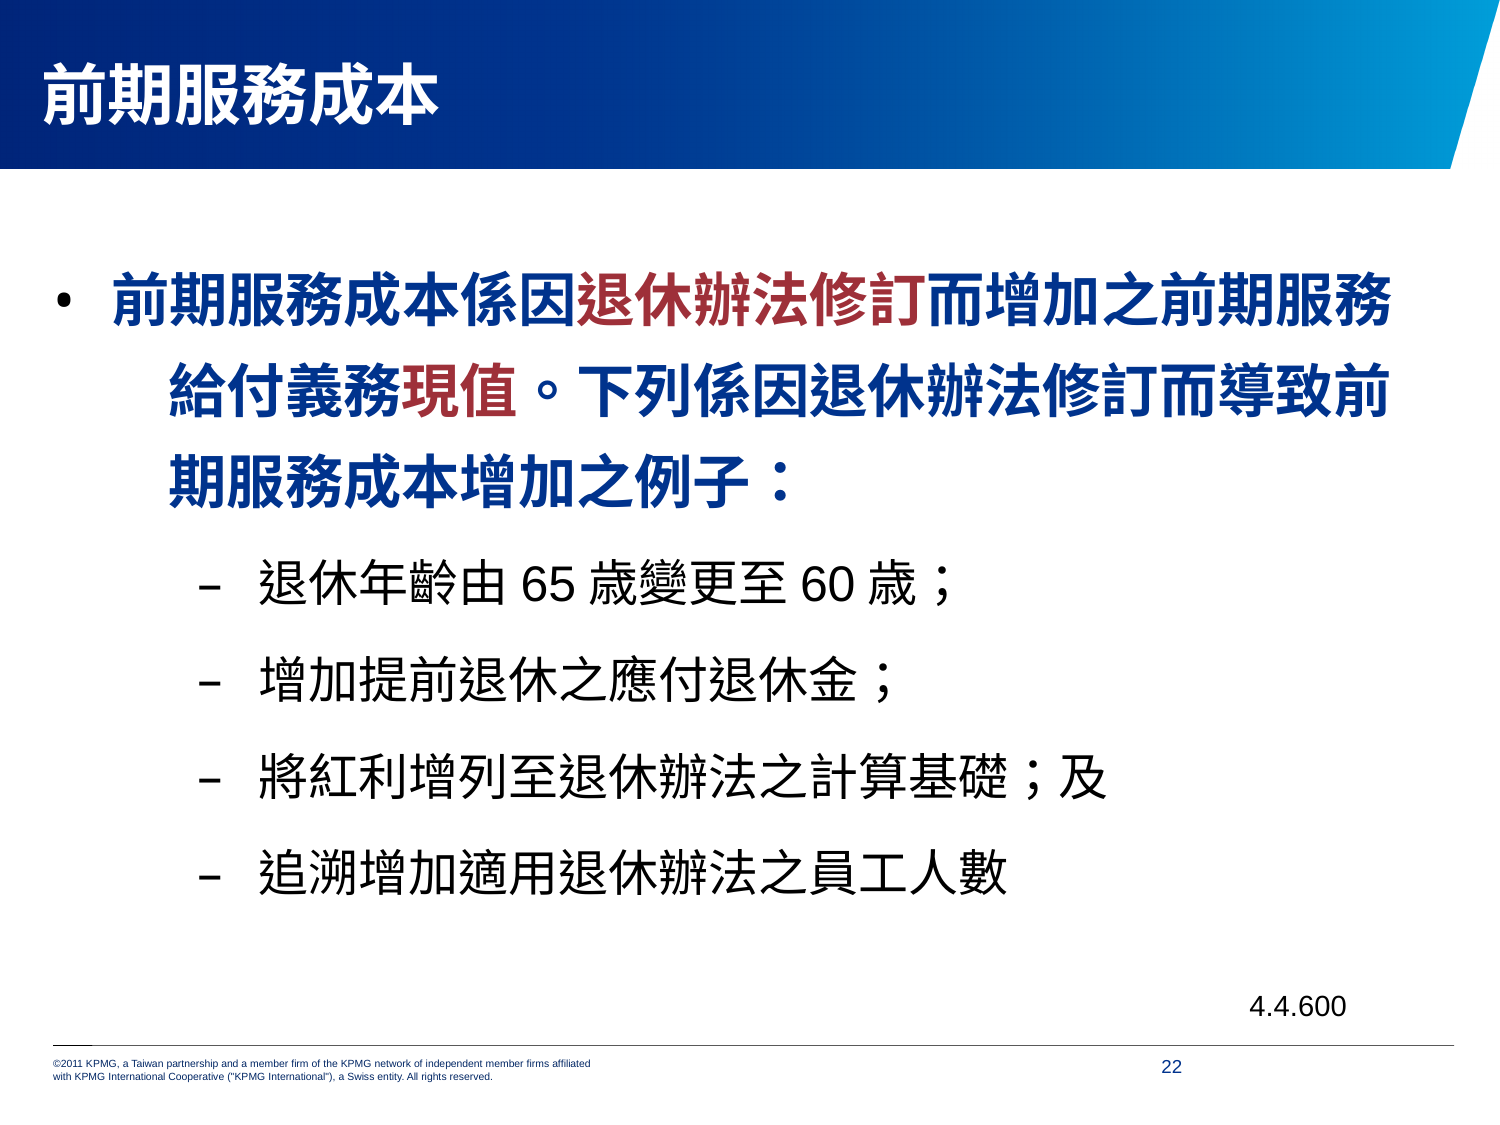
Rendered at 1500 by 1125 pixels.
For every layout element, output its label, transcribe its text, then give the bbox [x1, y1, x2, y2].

text_box 4.4.600 [1234, 979, 1448, 1030]
title 前期服務成本 [41, 24, 1410, 161]
list 前期服務成本係因退休辦法修訂而增加之前期服務給付義務現值。下列係因退休辦法修訂而導致前期服務成本增加之例子： 退休年齡由65歳變更至60歳； 增加提前退休之應付退休金； 將紅利增列至退休辦法之計算基礎；及 追溯增加適用退休辦法之員工人數 [53, 242, 1442, 977]
text_box [1146, 1047, 1418, 1094]
